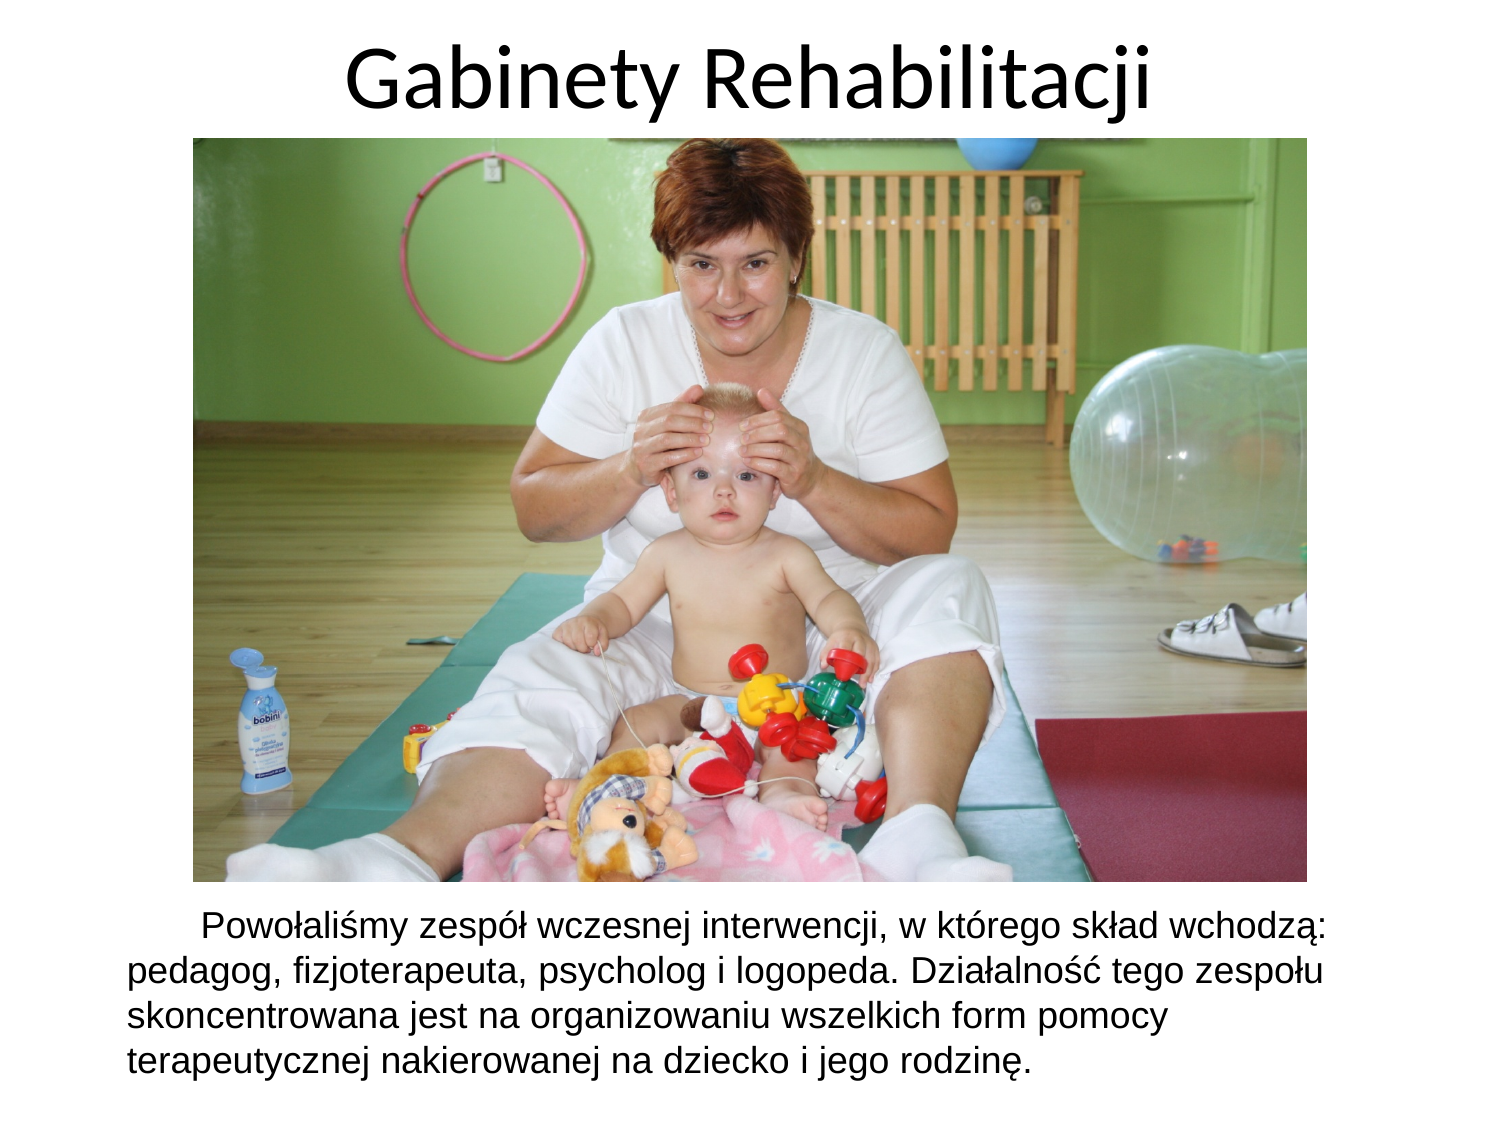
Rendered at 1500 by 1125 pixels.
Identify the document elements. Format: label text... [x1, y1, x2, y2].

picture [193, 138, 1307, 882]
text_box Powołaliśmy zespół wczesnej interwencji, w którego skład wchodzą: pedagog, fizjoterapeuta, psycholog i logopeda. Działalność tego zespołu skoncentrowana jest na organizowaniu wszelkich form pomocy terapeutycznej nakierowanej na dziecko i jego rodzinę. [112, 893, 1412, 1089]
title Gabinety Rehabilitacji [75, 9, 1425, 138]
